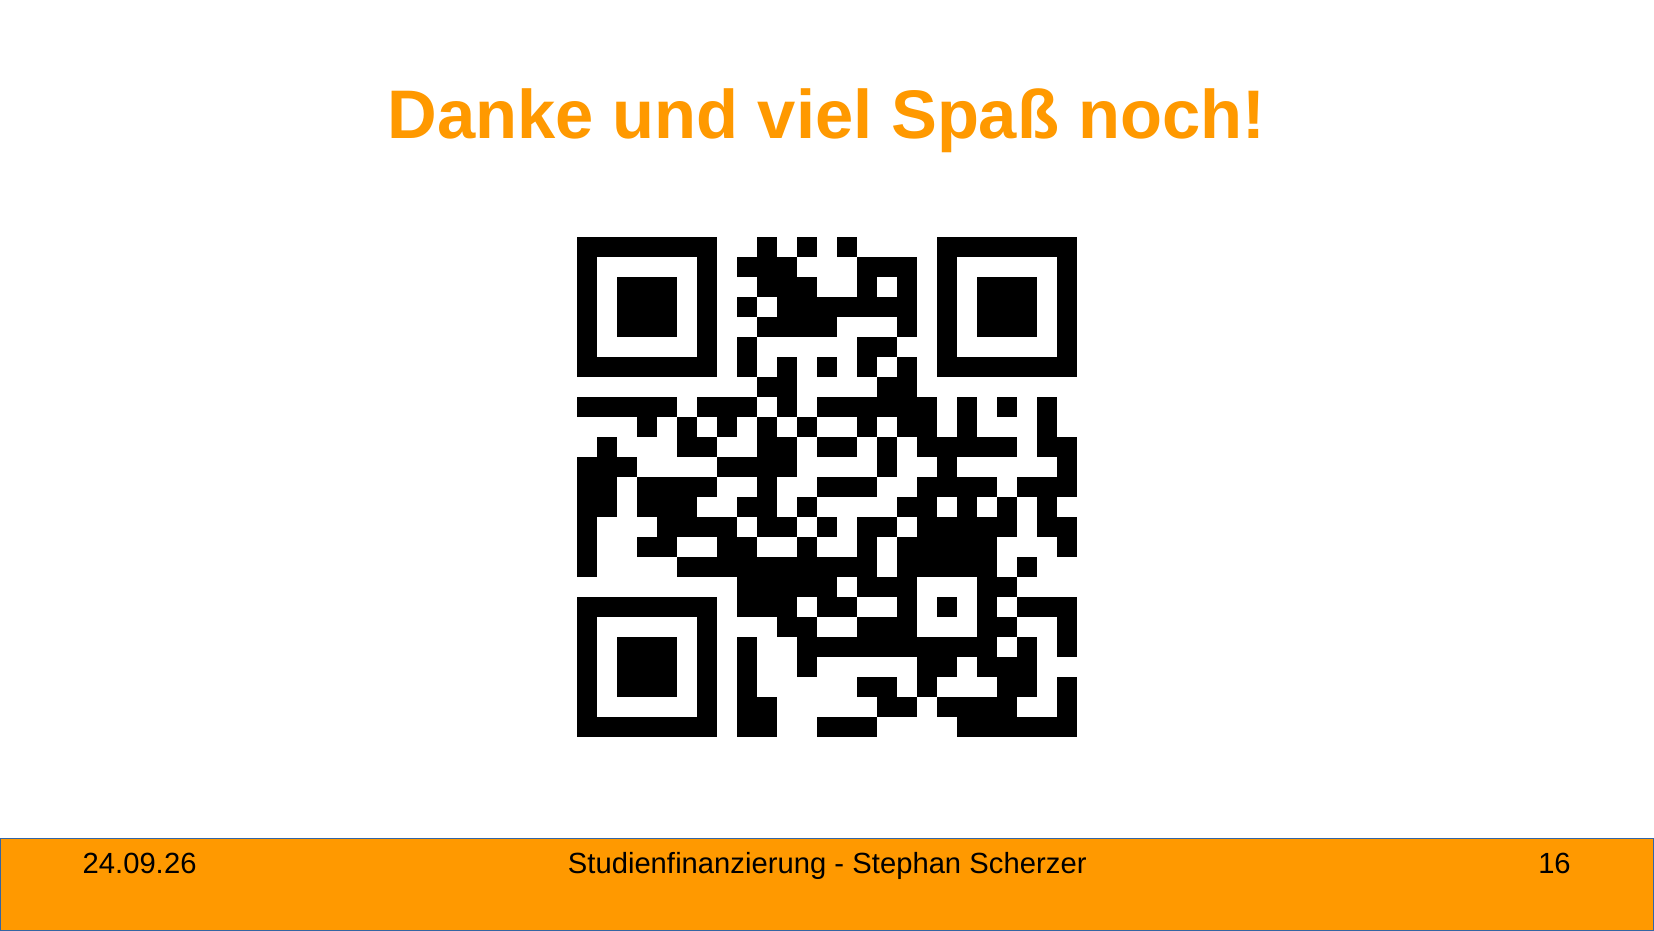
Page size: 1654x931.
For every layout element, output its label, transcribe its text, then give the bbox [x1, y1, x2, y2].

title Danke und viel Spaß noch! [82, 37, 1571, 193]
picture [557, 217, 1097, 758]
